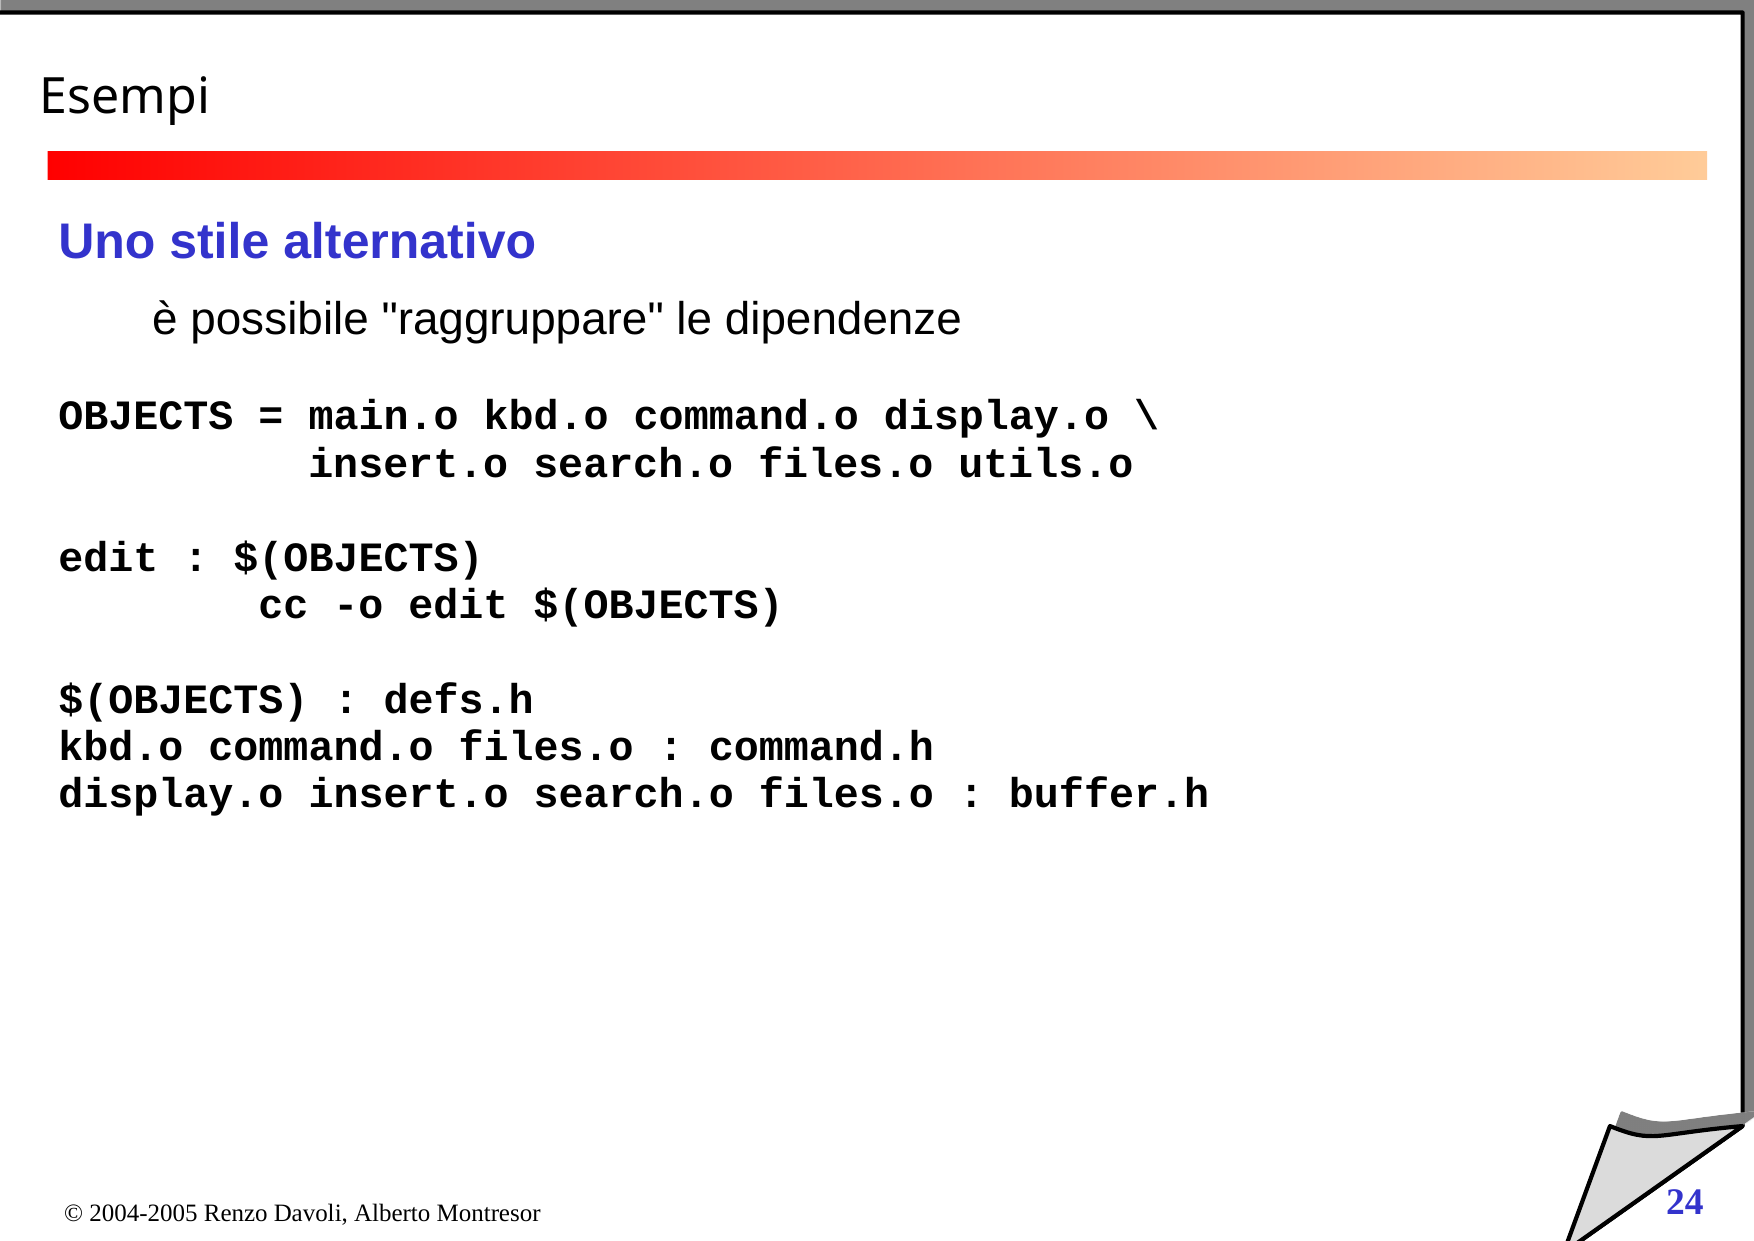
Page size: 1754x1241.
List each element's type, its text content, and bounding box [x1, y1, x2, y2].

title Esempi [40, 49, 1714, 144]
list Uno stile alternativo è possibile "raggruppare" le dipendenze OBJECTS = main.o kbd.o command.o display.o \ insert.o search.o files.o utils.o edit : $(OBJECTS) cc -o edit $(OBJECTS) $(OBJECTS) : defs.h kbd.o command.o files.o : command.h display.o insert.o search.o files.o : buffer.h [58, 213, 1696, 1042]
